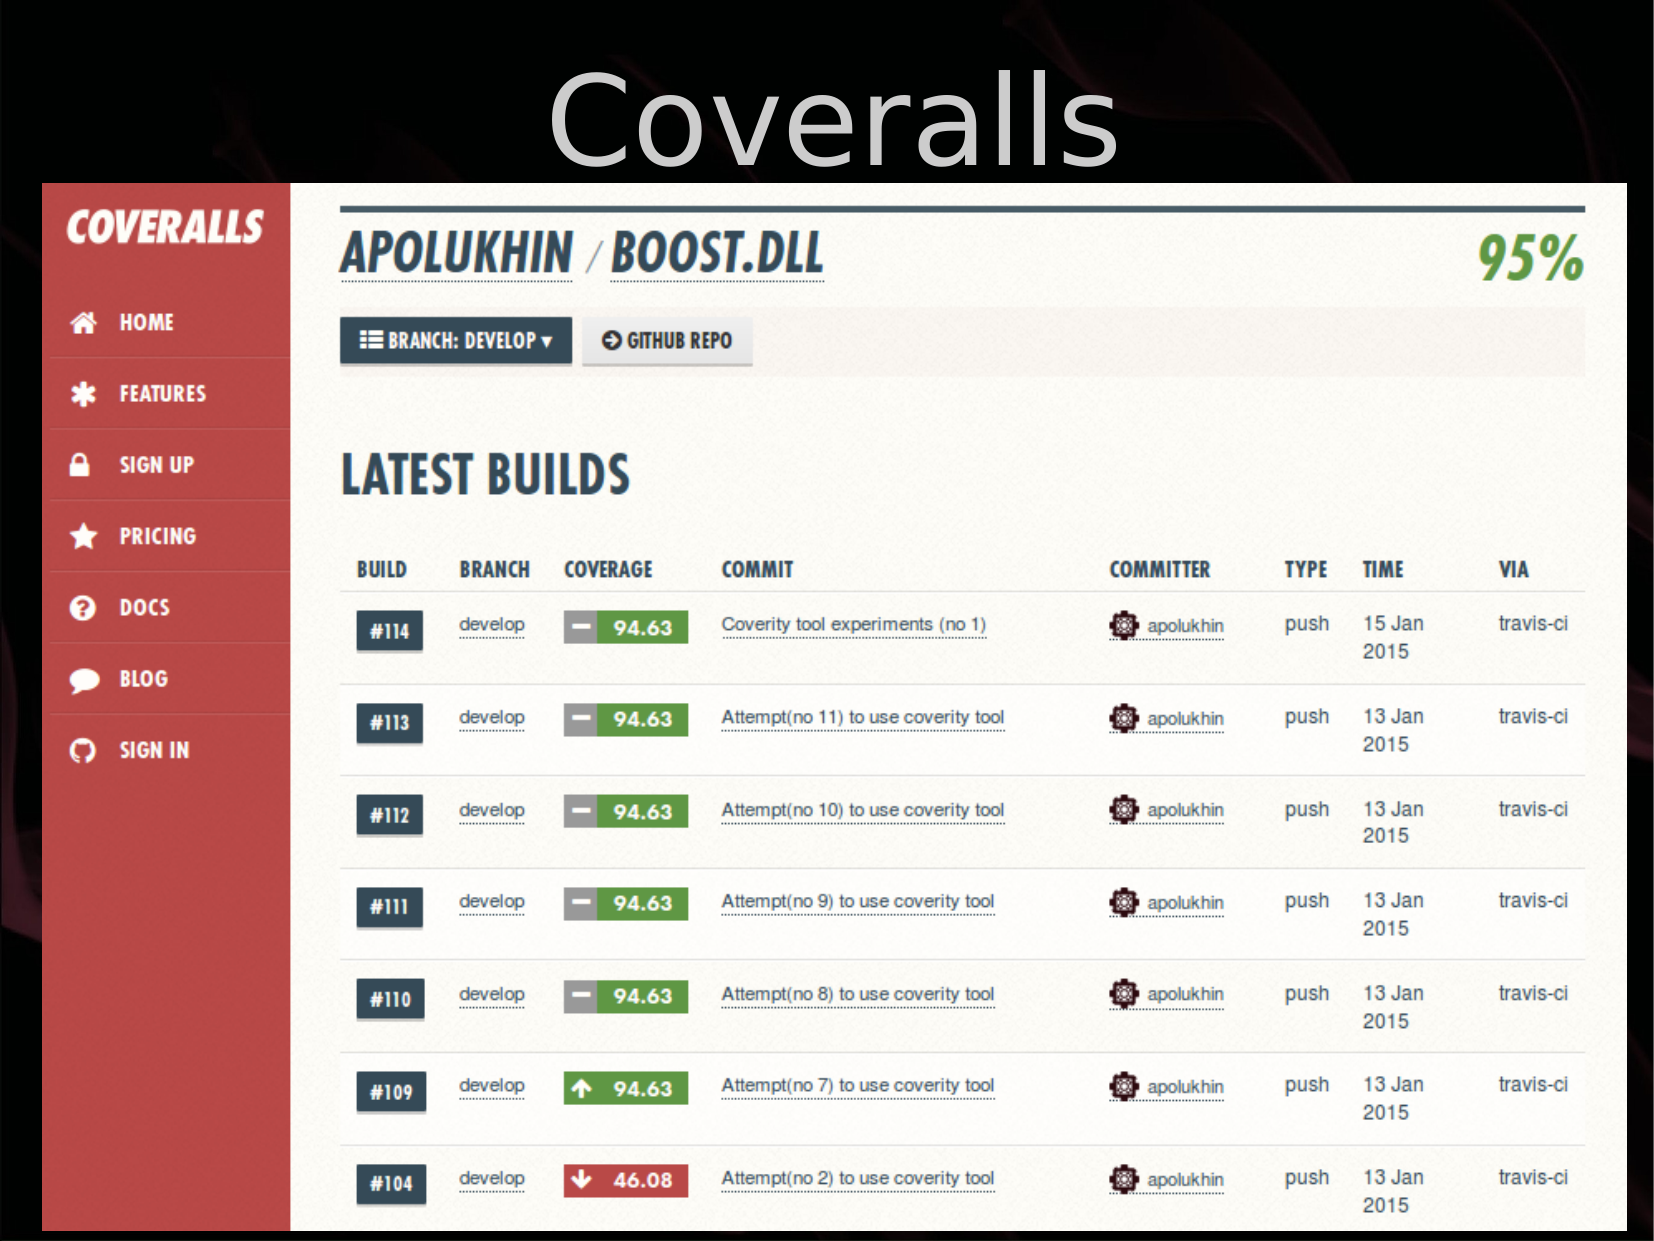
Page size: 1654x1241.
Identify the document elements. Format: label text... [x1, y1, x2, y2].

title Coveralls [90, 45, 1579, 183]
picture [0, 0, 1654, 1241]
